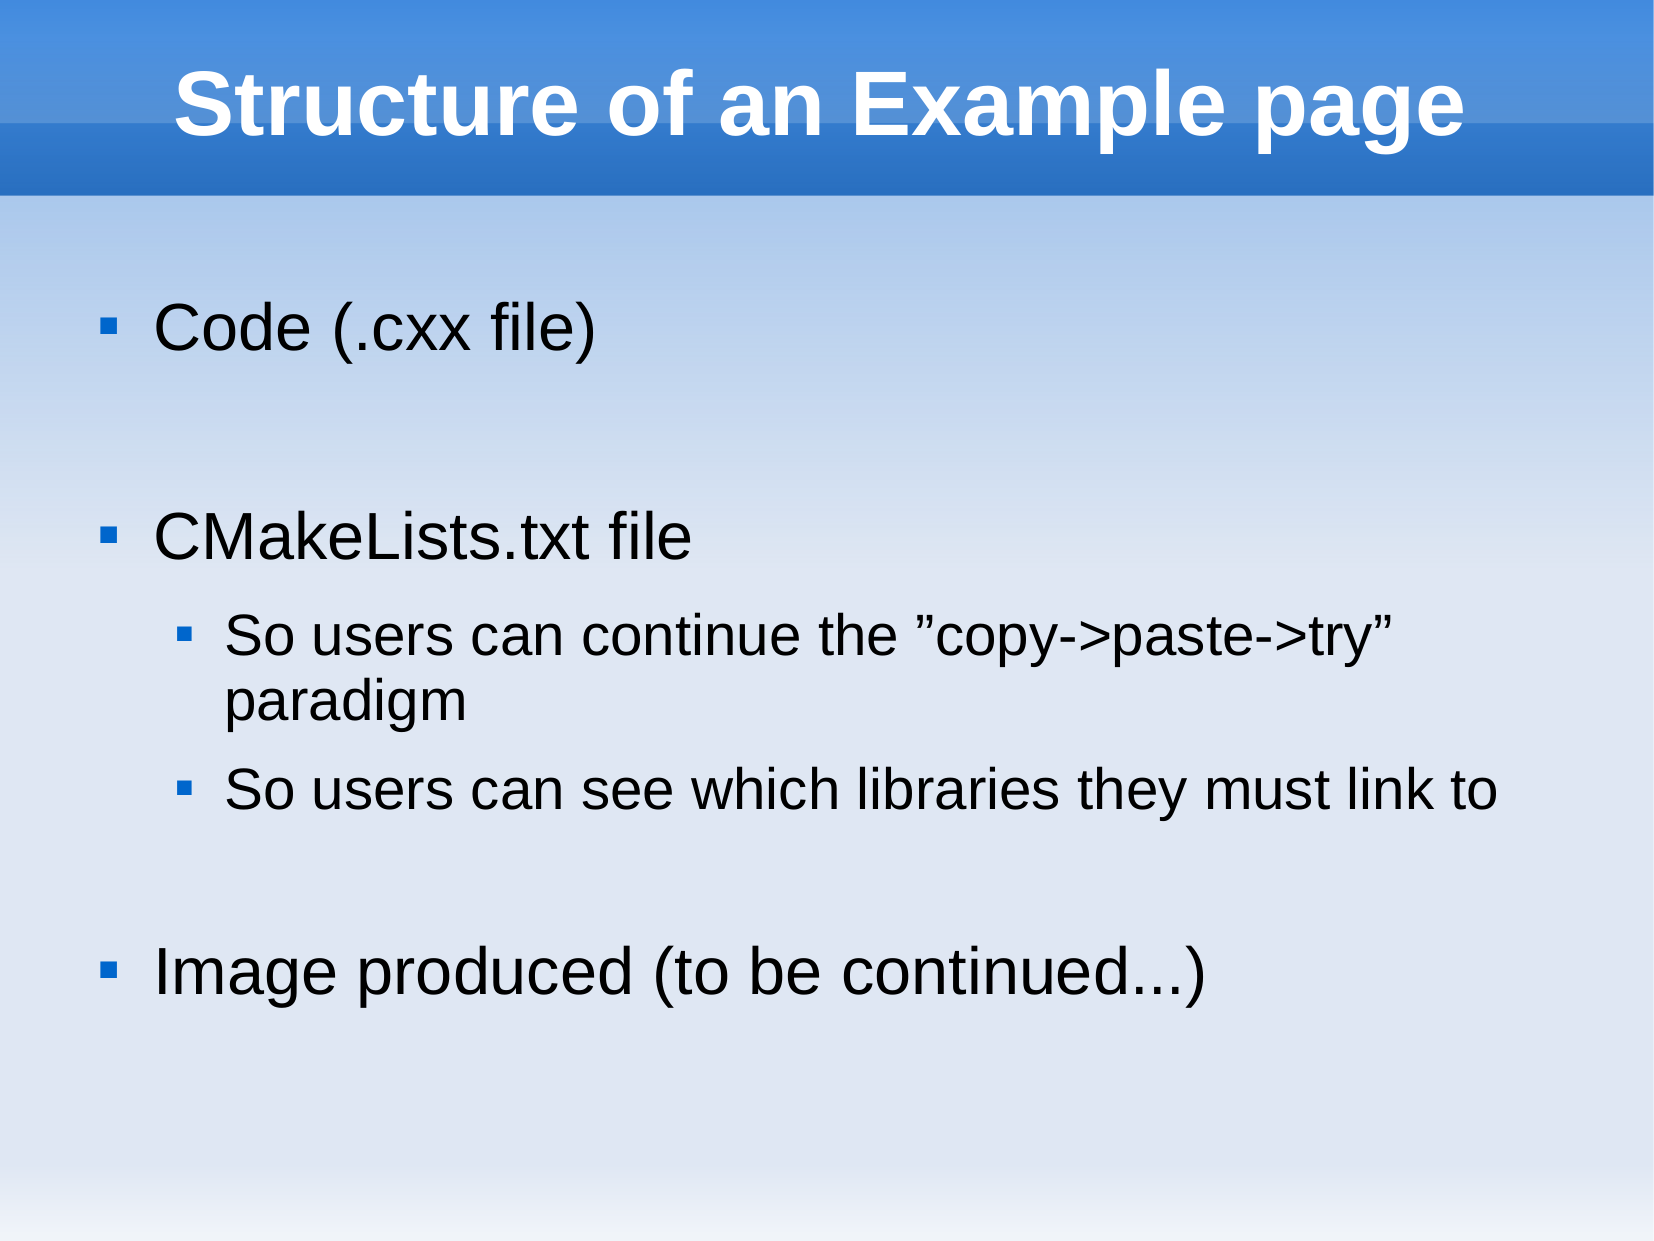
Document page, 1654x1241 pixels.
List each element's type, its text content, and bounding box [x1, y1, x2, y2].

title Structure of an Example page [76, 7, 1565, 200]
list Code (.cxx file) CMakeLists.txt file So users can continue the ”copy->paste->try” paradigm So users can see which libraries they must link to Image produced (to be continued...) [82, 290, 1571, 1094]
picture [0, 0, 1654, 1241]
